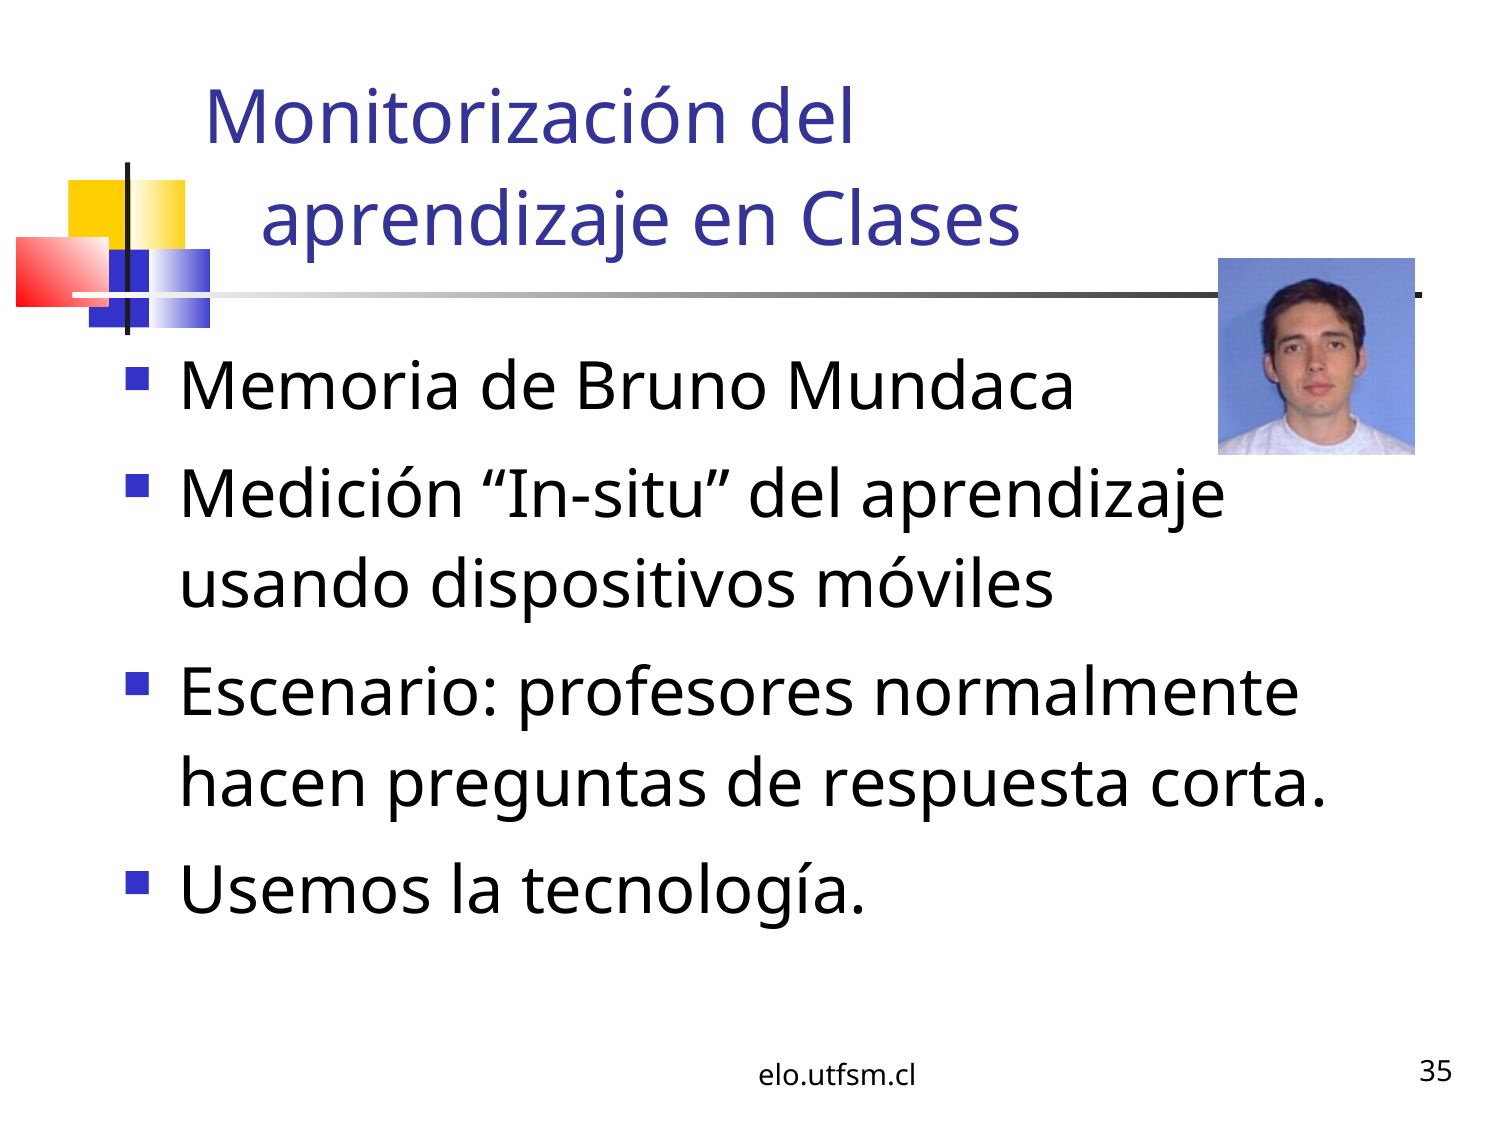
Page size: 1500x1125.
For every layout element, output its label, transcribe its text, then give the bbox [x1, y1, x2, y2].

text_box <number> [1155, 1024, 1468, 1100]
text_box elo.utfsm.cl [599, 1024, 1075, 1100]
picture [1218, 258, 1415, 455]
title Monitorización del aprendizaje en Clases [188, 35, 1269, 276]
list Memoria de Bruno Mundaca Medición “In-situ” del aprendizaje usando dispositivos móviles Escenario: profesores normalmente hacen preguntas de respuesta corta. Usemos la tecnología. [107, 330, 1469, 923]
